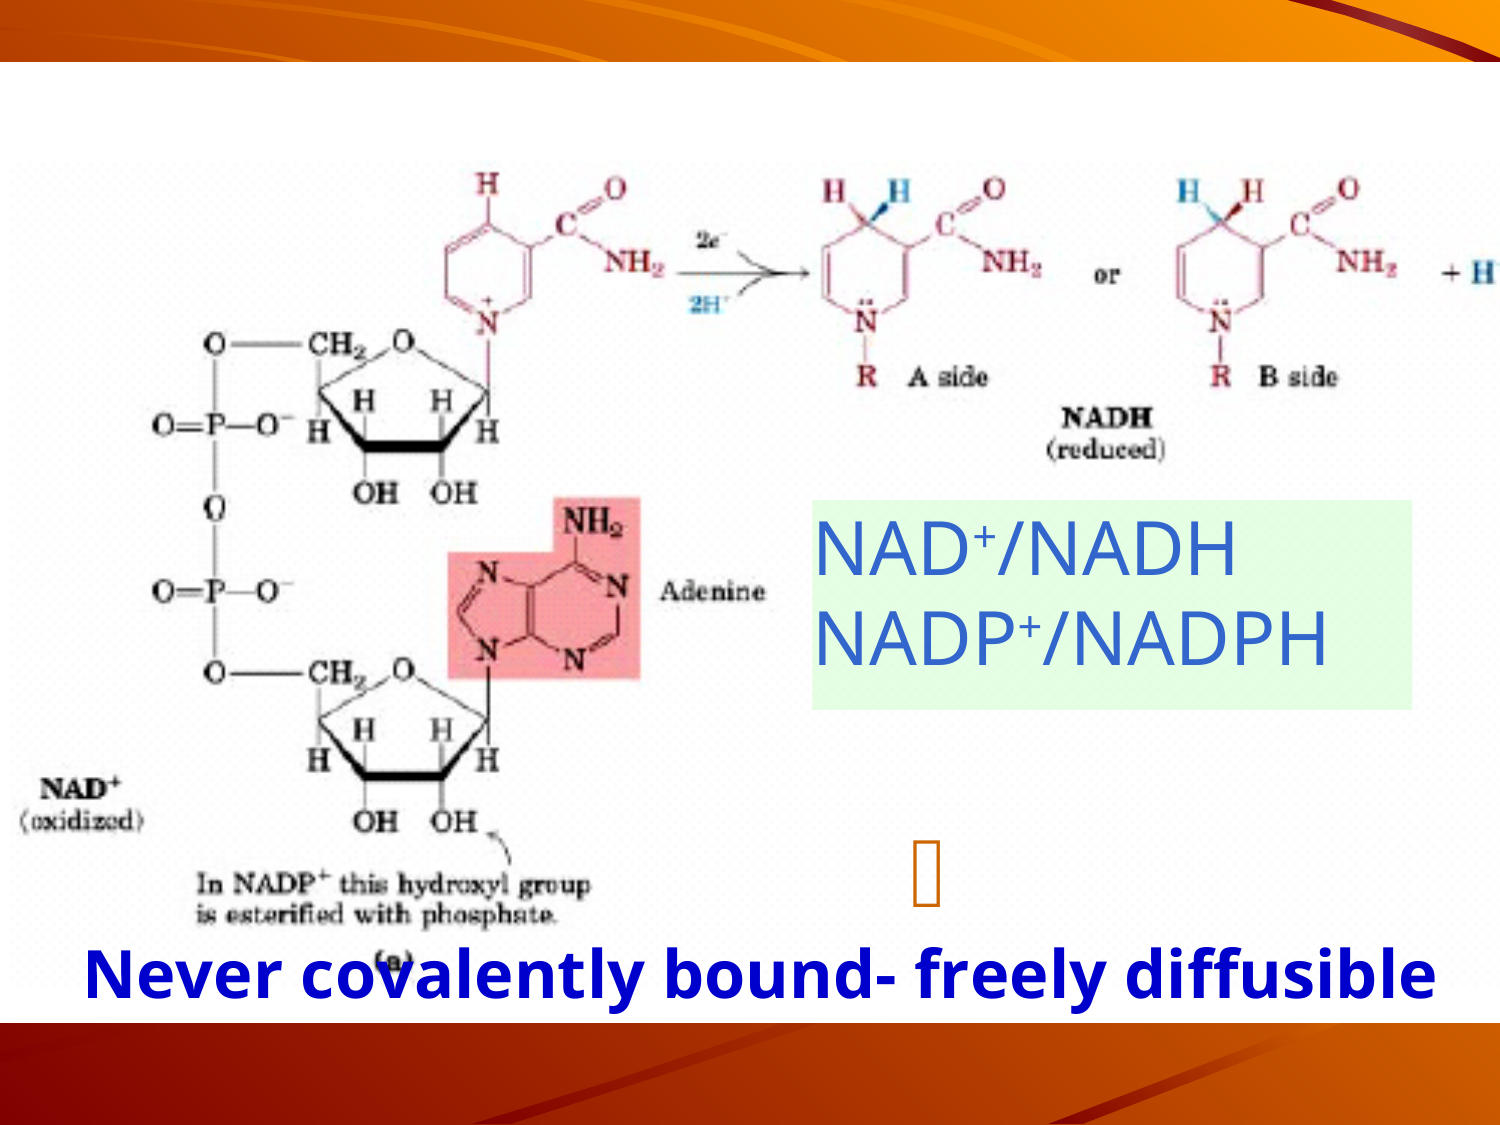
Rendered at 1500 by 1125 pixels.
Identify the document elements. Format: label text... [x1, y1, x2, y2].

picture [0, 62, 1500, 1023]
text_box Never covalently bound- freely diffusible [67, 924, 1454, 1021]
text_box NAD+/NADH NADP+/NADPH [812, 500, 1413, 710]
text_box Nicotinamide  [112, 99, 526, 236]
text_box  [895, 800, 962, 936]
